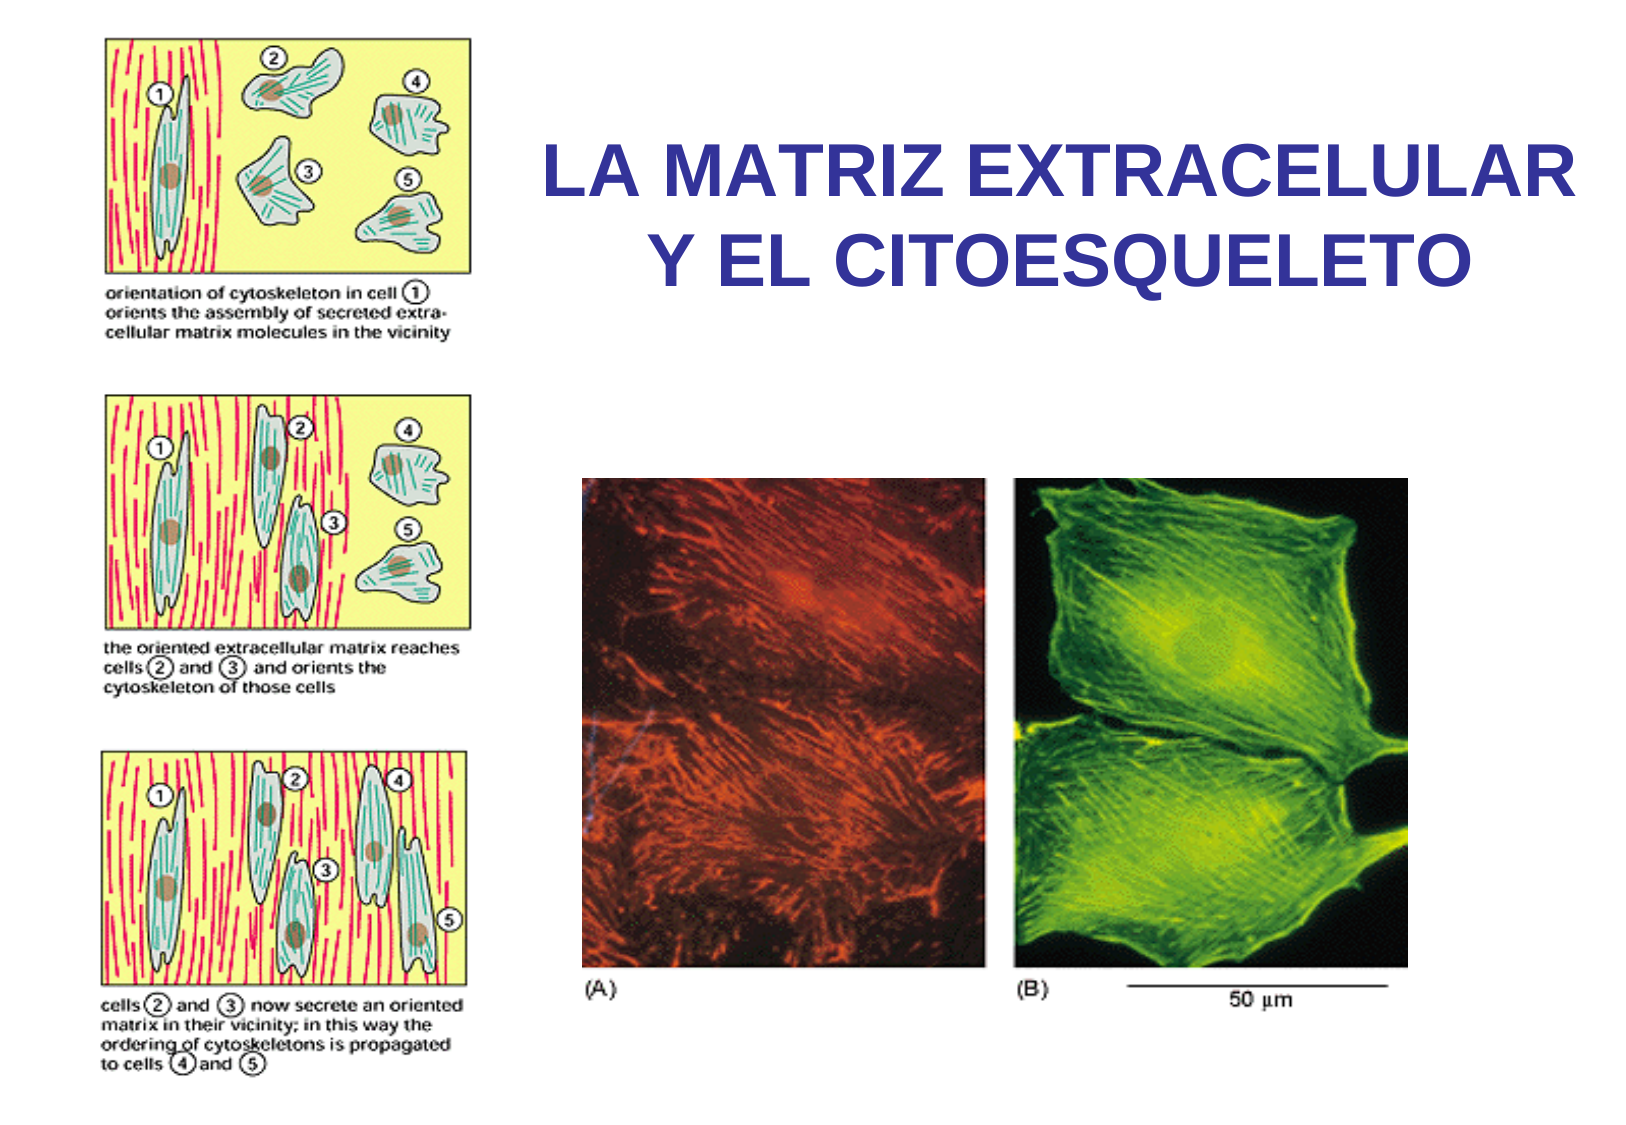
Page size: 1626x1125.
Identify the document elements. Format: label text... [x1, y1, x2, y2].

picture [81, 31, 488, 1087]
picture [582, 478, 1408, 1077]
text_box LA MATRIZ EXTRACELULAR Y EL CITOESQUELETO [514, 113, 1607, 309]
